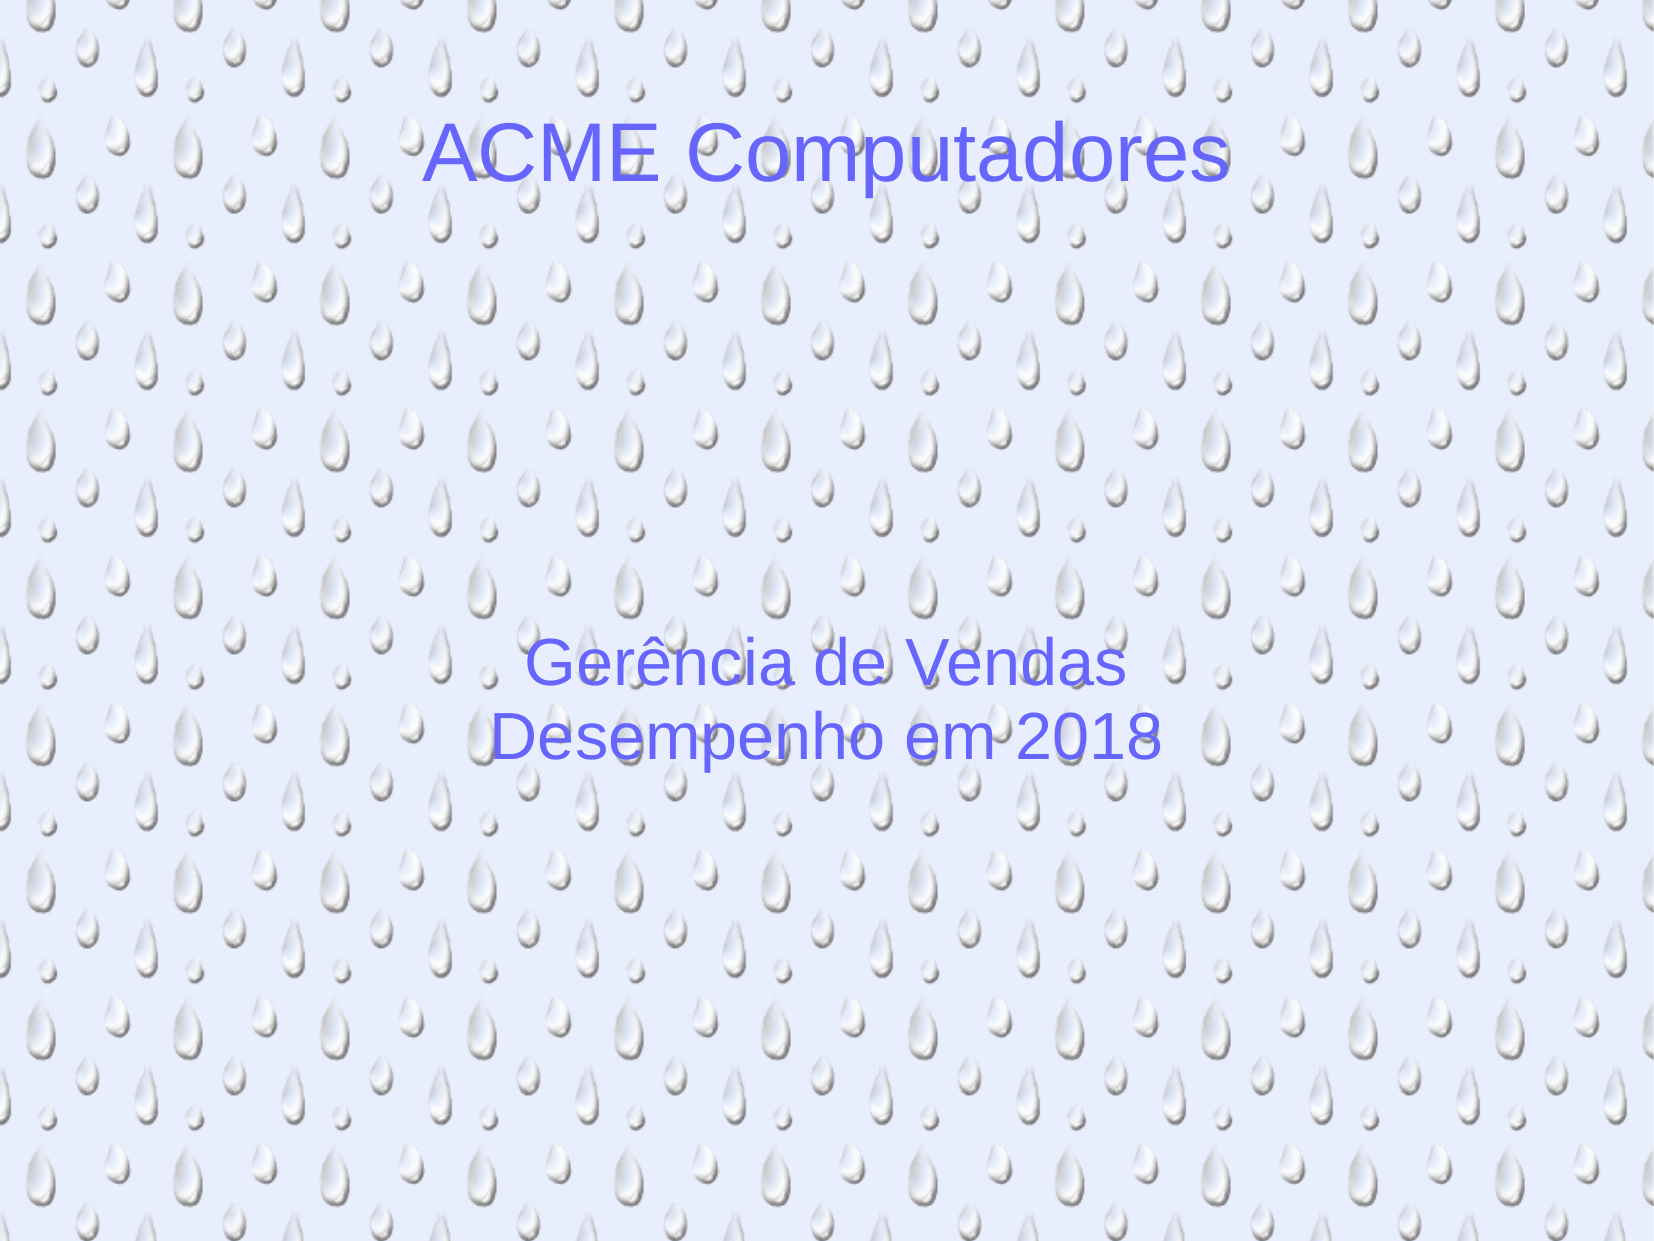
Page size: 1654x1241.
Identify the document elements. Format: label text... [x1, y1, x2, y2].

subtitle Gerência de Vendas Desempenho em 2018 [82, 290, 1571, 1109]
title ACME Computadores [82, 49, 1571, 257]
picture [0, 0, 1654, 1241]
